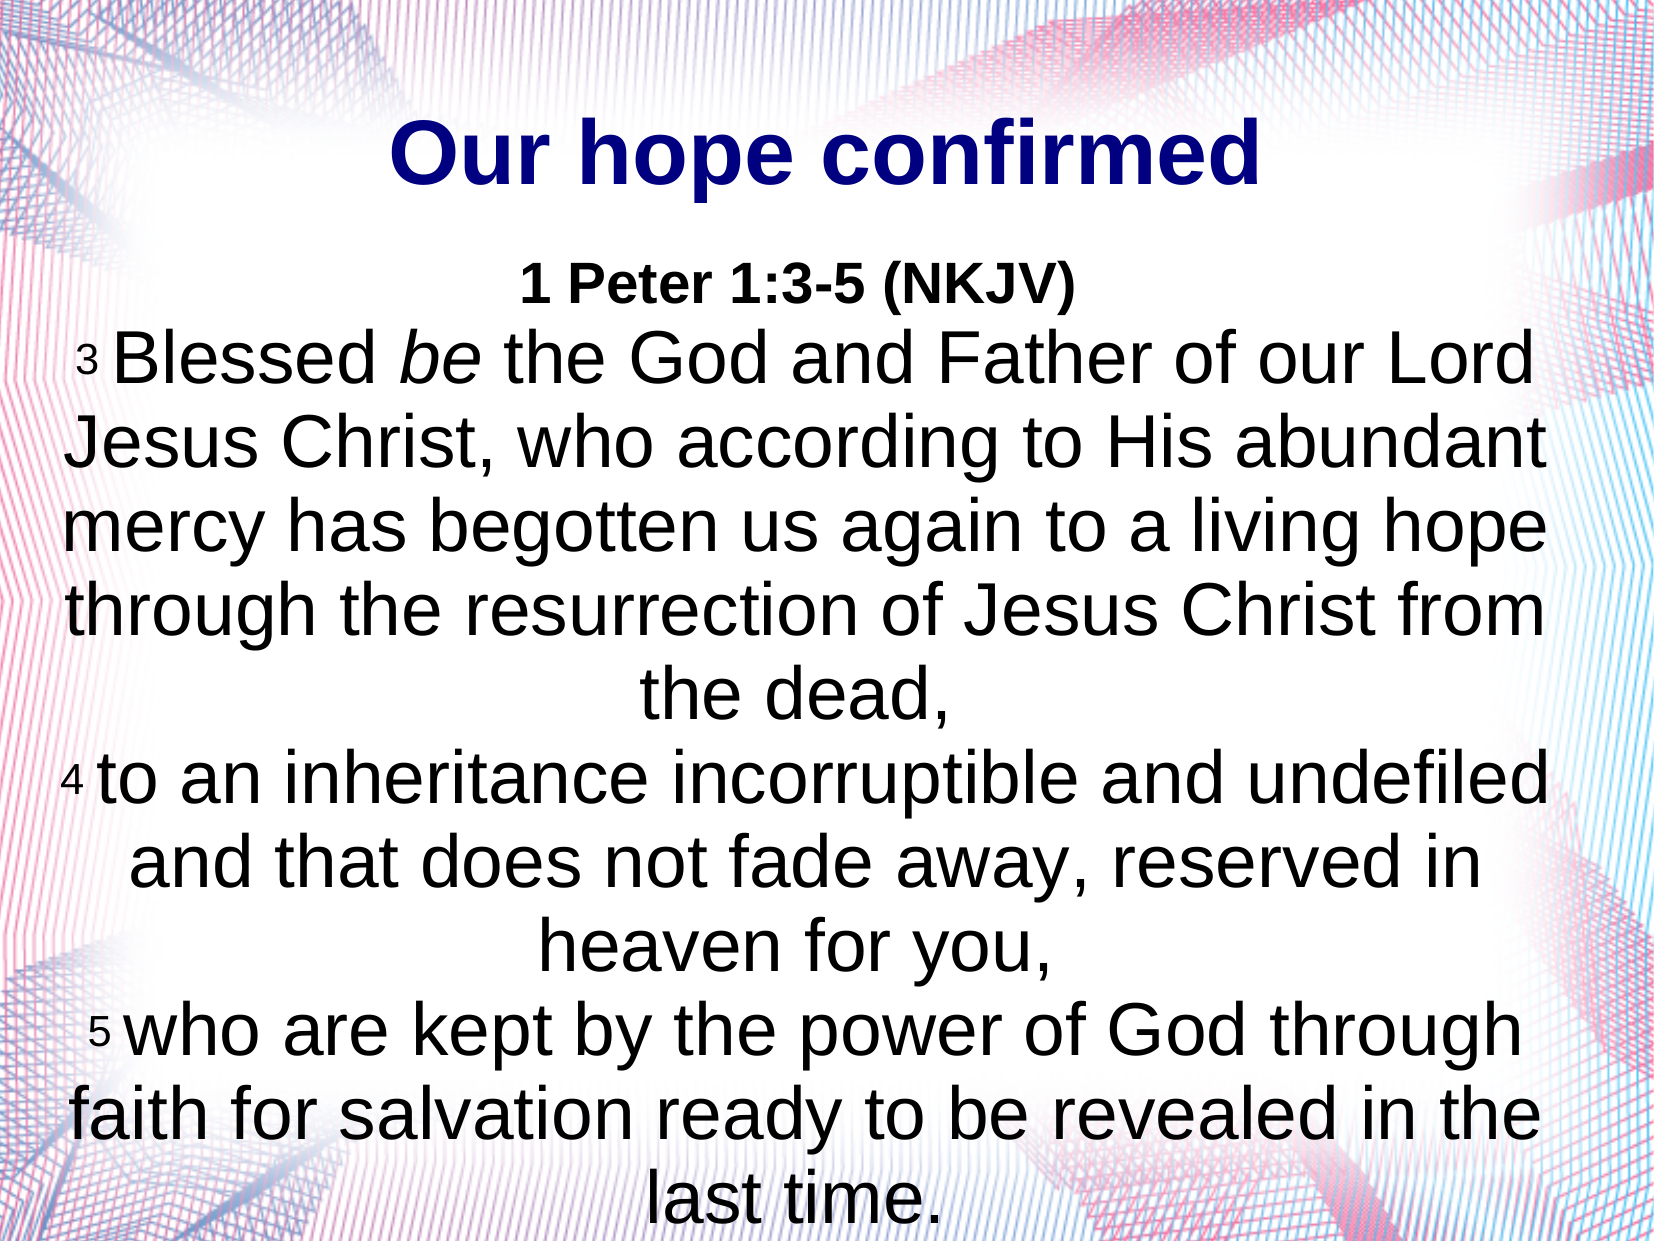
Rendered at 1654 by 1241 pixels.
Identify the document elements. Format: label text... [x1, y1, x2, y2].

subtitle 1 Peter 1:3-5 (NKJV) 3 Blessed be the God and Father of our Lord Jesus Christ, who according to His abundant mercy has begotten us again to a living hope through the resurrection of Jesus Christ from the dead, 4 to an inheritance incorruptible and undefiled and that does not fade away, reserved in heaven for you, 5 who are kept by the power of God through faith for salvation ready to be revealed in the last time. [37, 249, 1576, 1241]
picture [0, 0, 1654, 1241]
title Our hope confirmed [82, 49, 1571, 249]
